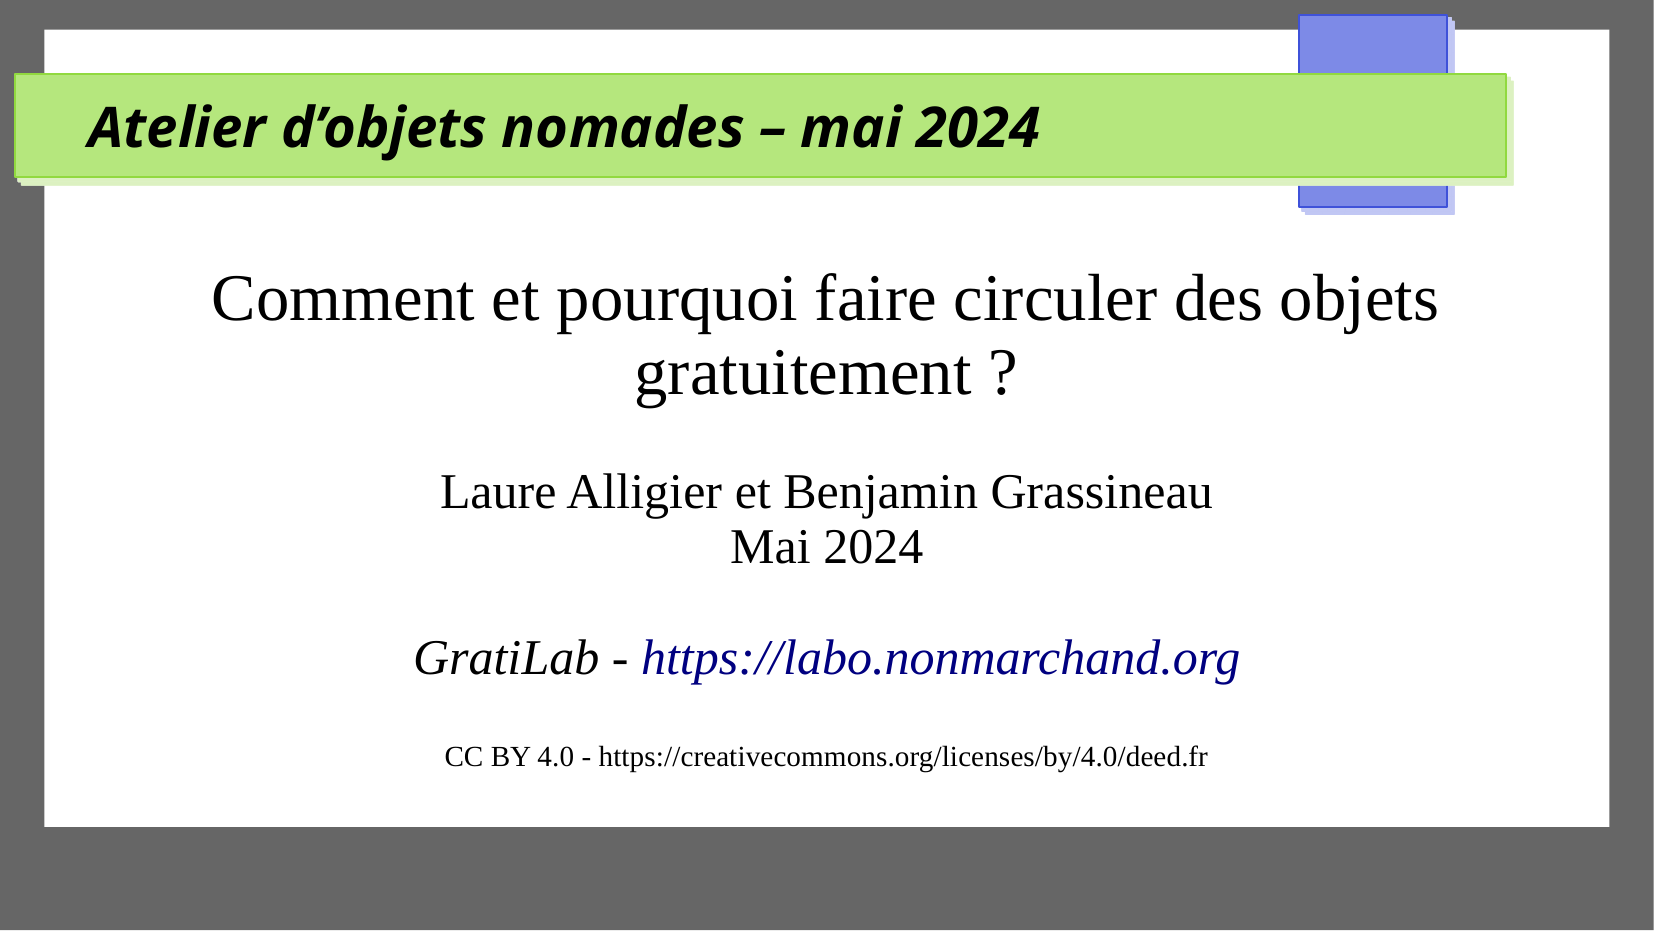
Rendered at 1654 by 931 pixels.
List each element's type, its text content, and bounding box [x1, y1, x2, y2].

title Atelier d’objets nomades – mai 2024 [88, 73, 1506, 178]
subtitle Comment et pourquoi faire circuler des objets gratuitement ? Laure Alligier et Benjamin Grassineau Mai 2024 GratiLab - https://labo.nonmarchand.org CC BY 4.0 - https://creativecommons.org/licenses/by/4.0/deed.fr [88, 221, 1565, 813]
